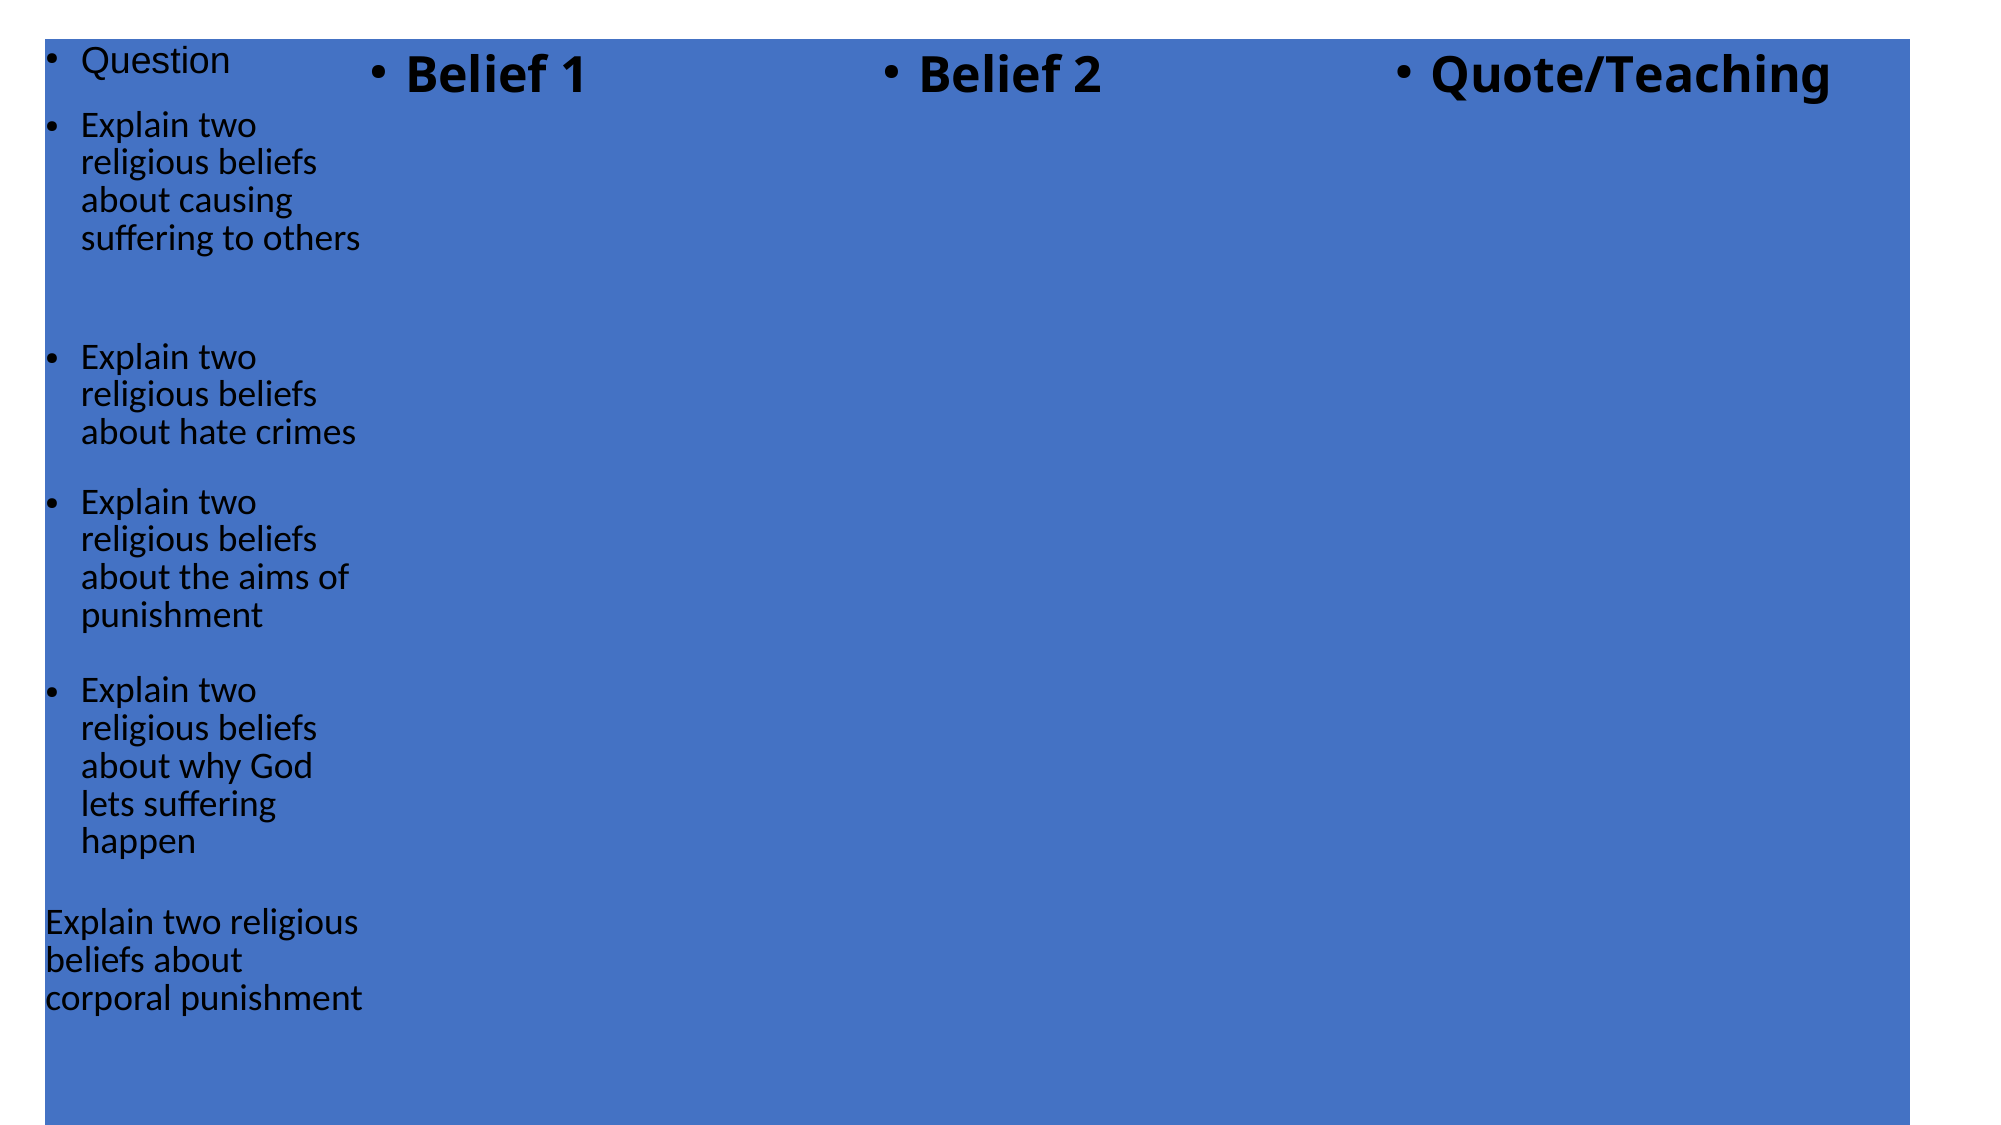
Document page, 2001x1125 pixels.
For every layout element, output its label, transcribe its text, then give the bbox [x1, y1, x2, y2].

table_cell [883, 341, 1395, 486]
table_cell Explain two religious beliefs about the aims of punishment [45, 486, 370, 675]
table_cell [883, 109, 1395, 341]
table_cell [370, 341, 883, 486]
table_cell Explain two religious beliefs about corporal punishment [45, 907, 370, 1125]
table_cell [1395, 109, 1910, 341]
table_header Belief 2 [883, 39, 1395, 109]
table_cell [1395, 675, 1910, 907]
table_header Belief 1 [370, 39, 883, 109]
table_cell [1395, 486, 1910, 675]
table_cell [1395, 341, 1910, 486]
table_cell Explain two religious beliefs about hate crimes [45, 341, 370, 486]
table_cell [883, 486, 1395, 675]
table_cell Explain two religious beliefs about causing suffering to others [45, 109, 370, 341]
table_cell [883, 675, 1395, 907]
table_cell [370, 109, 883, 341]
table_cell [883, 907, 1395, 1125]
table_header Question [45, 39, 370, 109]
table_cell [370, 486, 883, 675]
table_header Quote/Teaching [1395, 39, 1910, 109]
table_cell Explain two religious beliefs about why God lets suffering happen [45, 675, 370, 907]
table_cell [370, 907, 883, 1125]
table_cell [370, 675, 883, 907]
table_cell [1395, 907, 1910, 1125]
